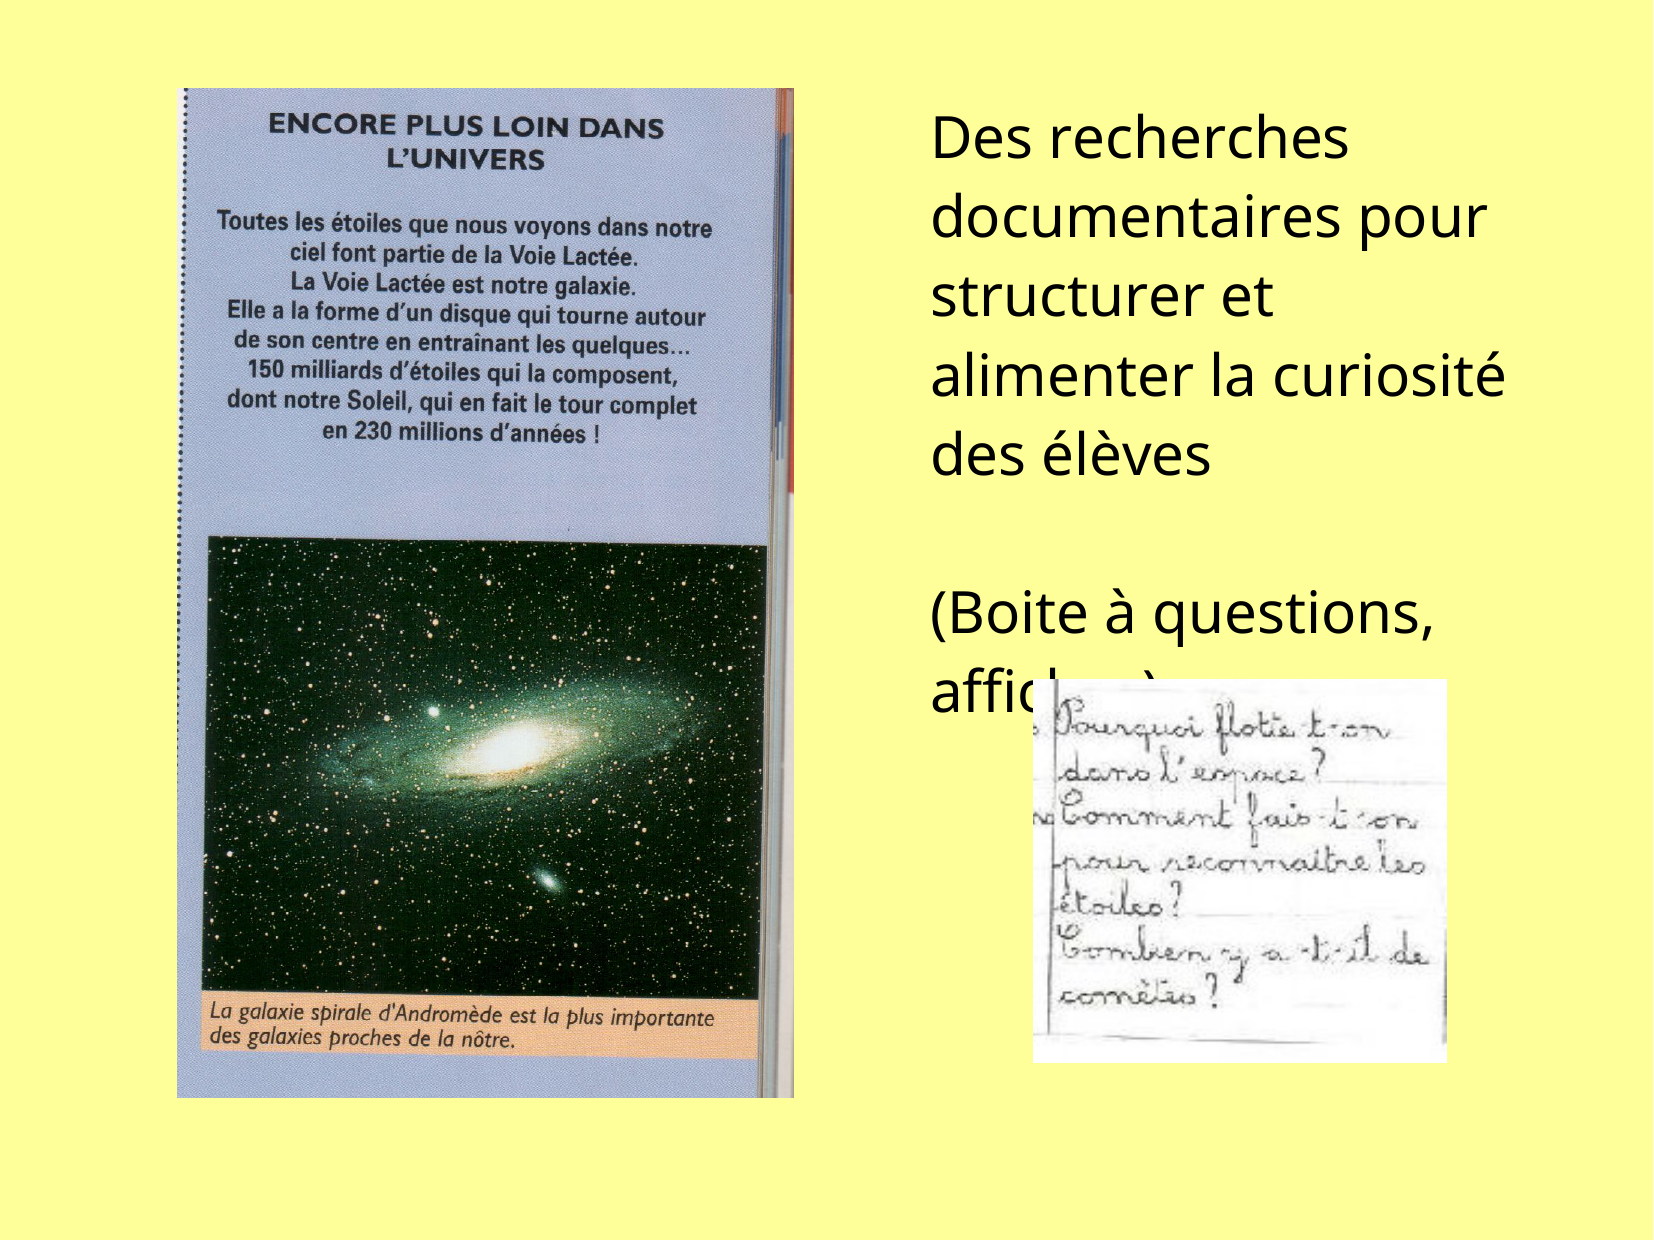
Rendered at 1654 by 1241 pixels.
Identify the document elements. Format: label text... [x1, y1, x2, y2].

picture [177, 88, 794, 1098]
picture [1033, 679, 1447, 1063]
text_box Des recherches documentaires pour structurer et alimenter la curiosité des élèves (Boite à questions, affiches) [915, 88, 1536, 646]
